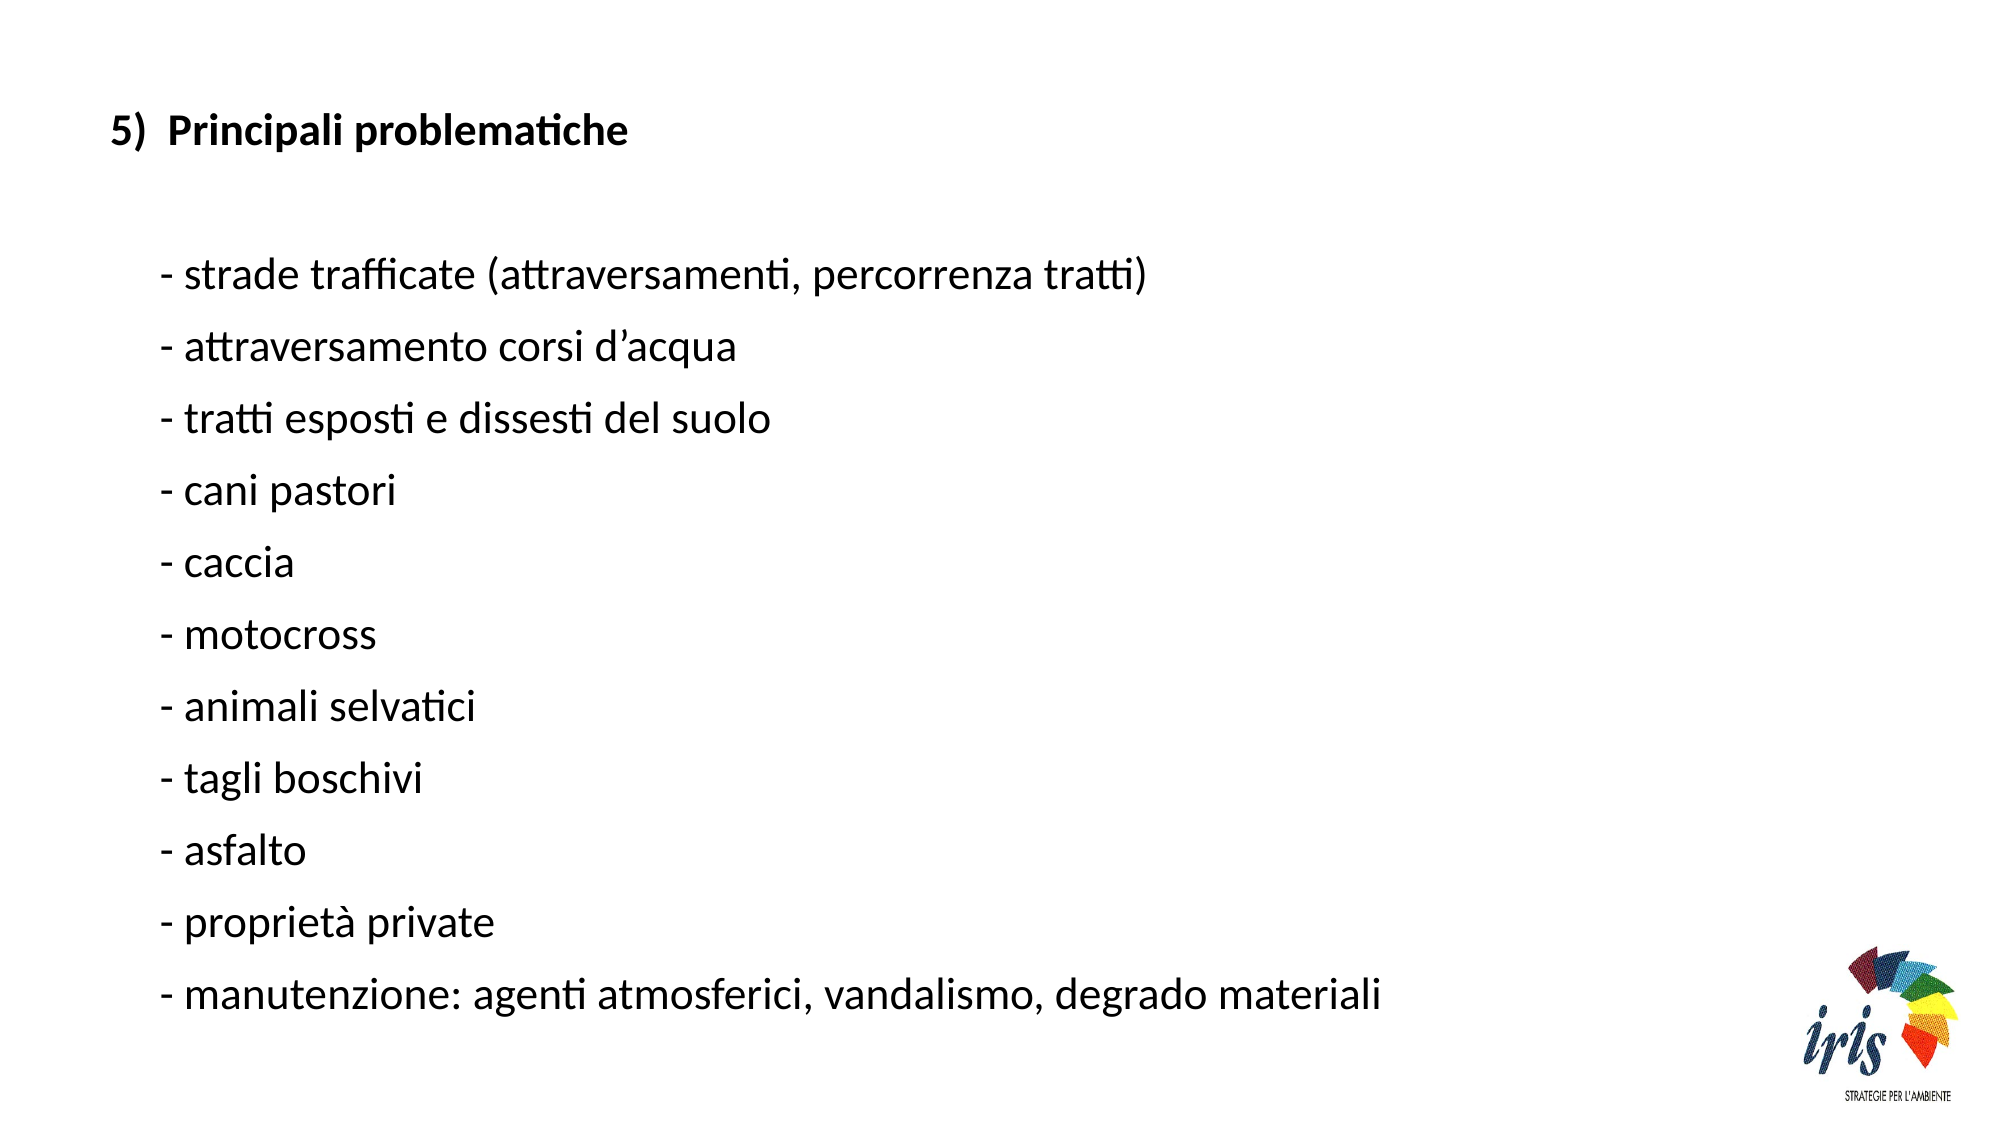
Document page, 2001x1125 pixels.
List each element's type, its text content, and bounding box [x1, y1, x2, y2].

list 5) Principali problematiche - strade trafficate (attraversamenti, percorrenza tratti) - attraversamento corsi d’acqua - tratti esposti e dissesti del suolo - cani pastori - caccia - motocross - animali selvatici - tagli boschivi - asfalto - proprietà private - manutenzione: agenti atmosferici, vandalismo, degrado materiali [99, 106, 1900, 1022]
picture [1801, 944, 1961, 1103]
